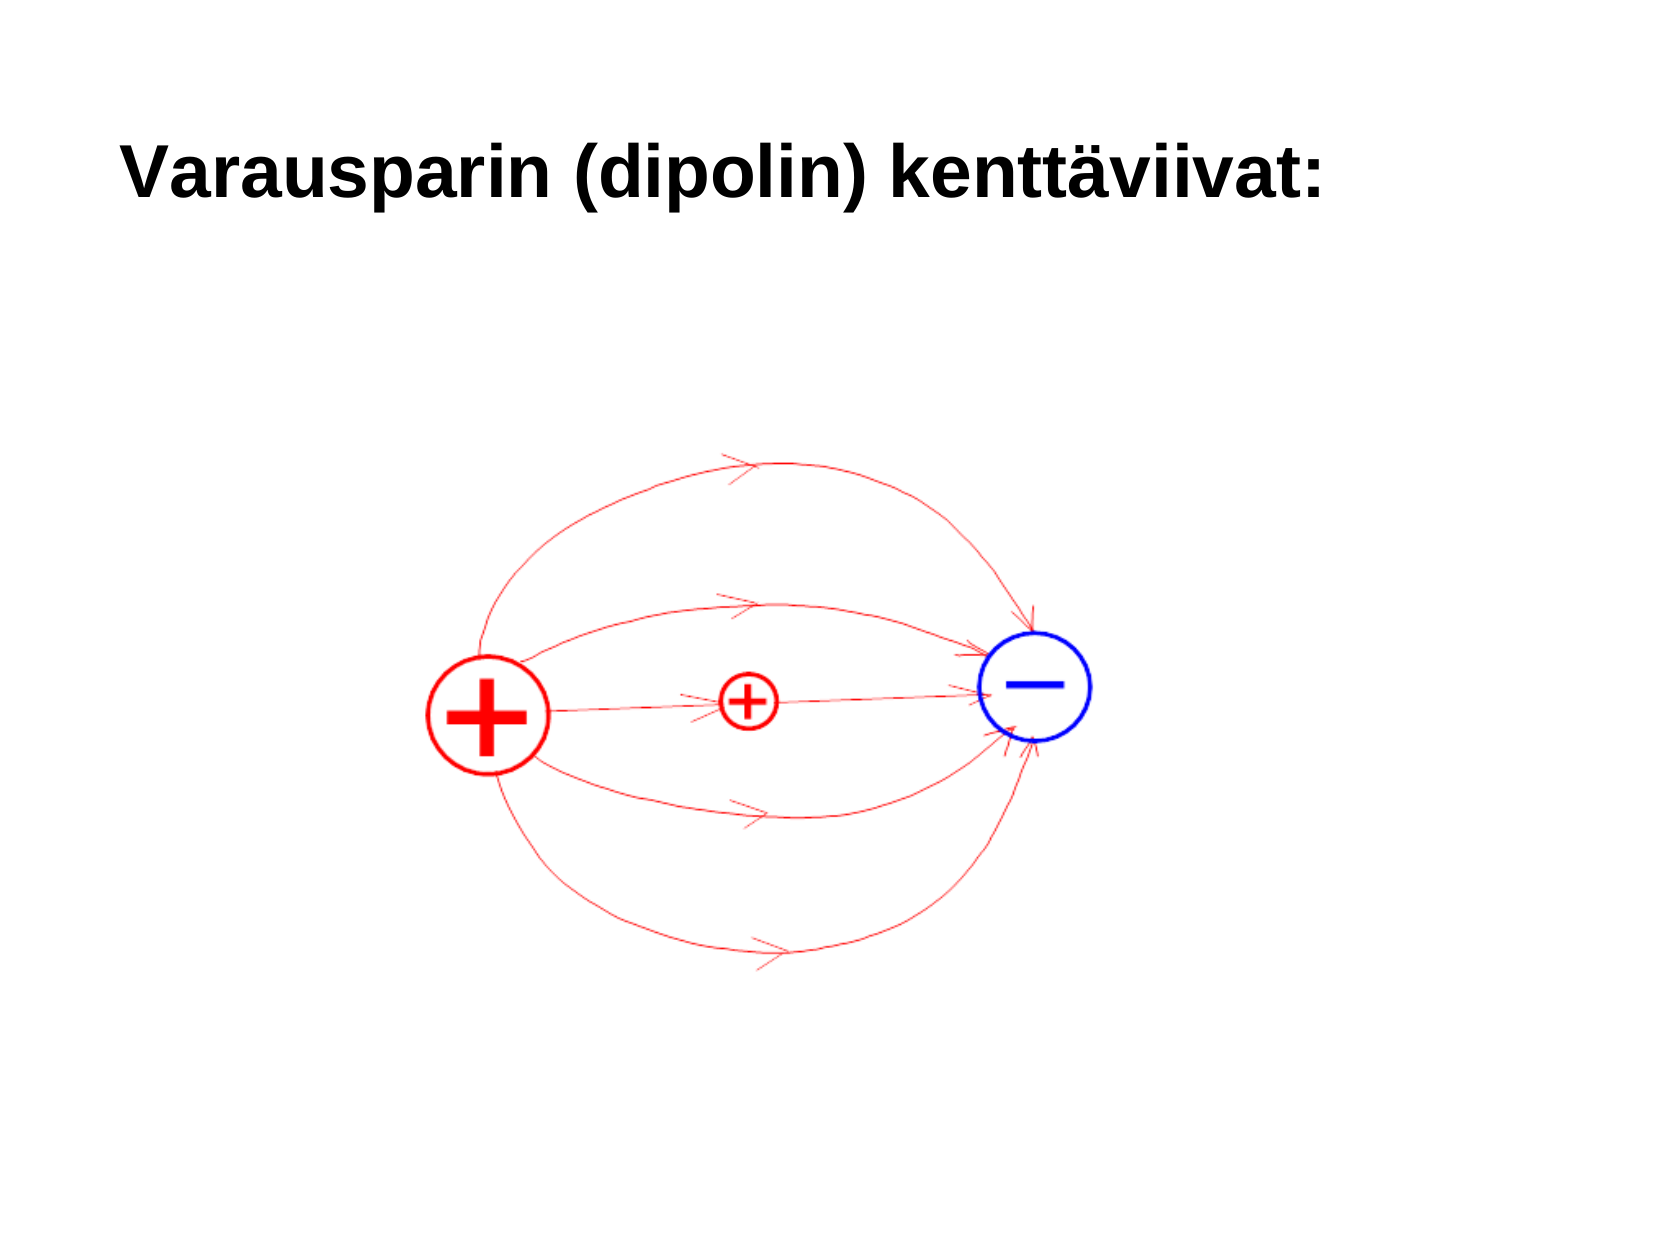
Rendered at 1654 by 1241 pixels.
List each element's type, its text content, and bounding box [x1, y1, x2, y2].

text_box Varausparin (dipolin) kenttäviivat: [104, 118, 1406, 385]
picture [380, 389, 1146, 1016]
